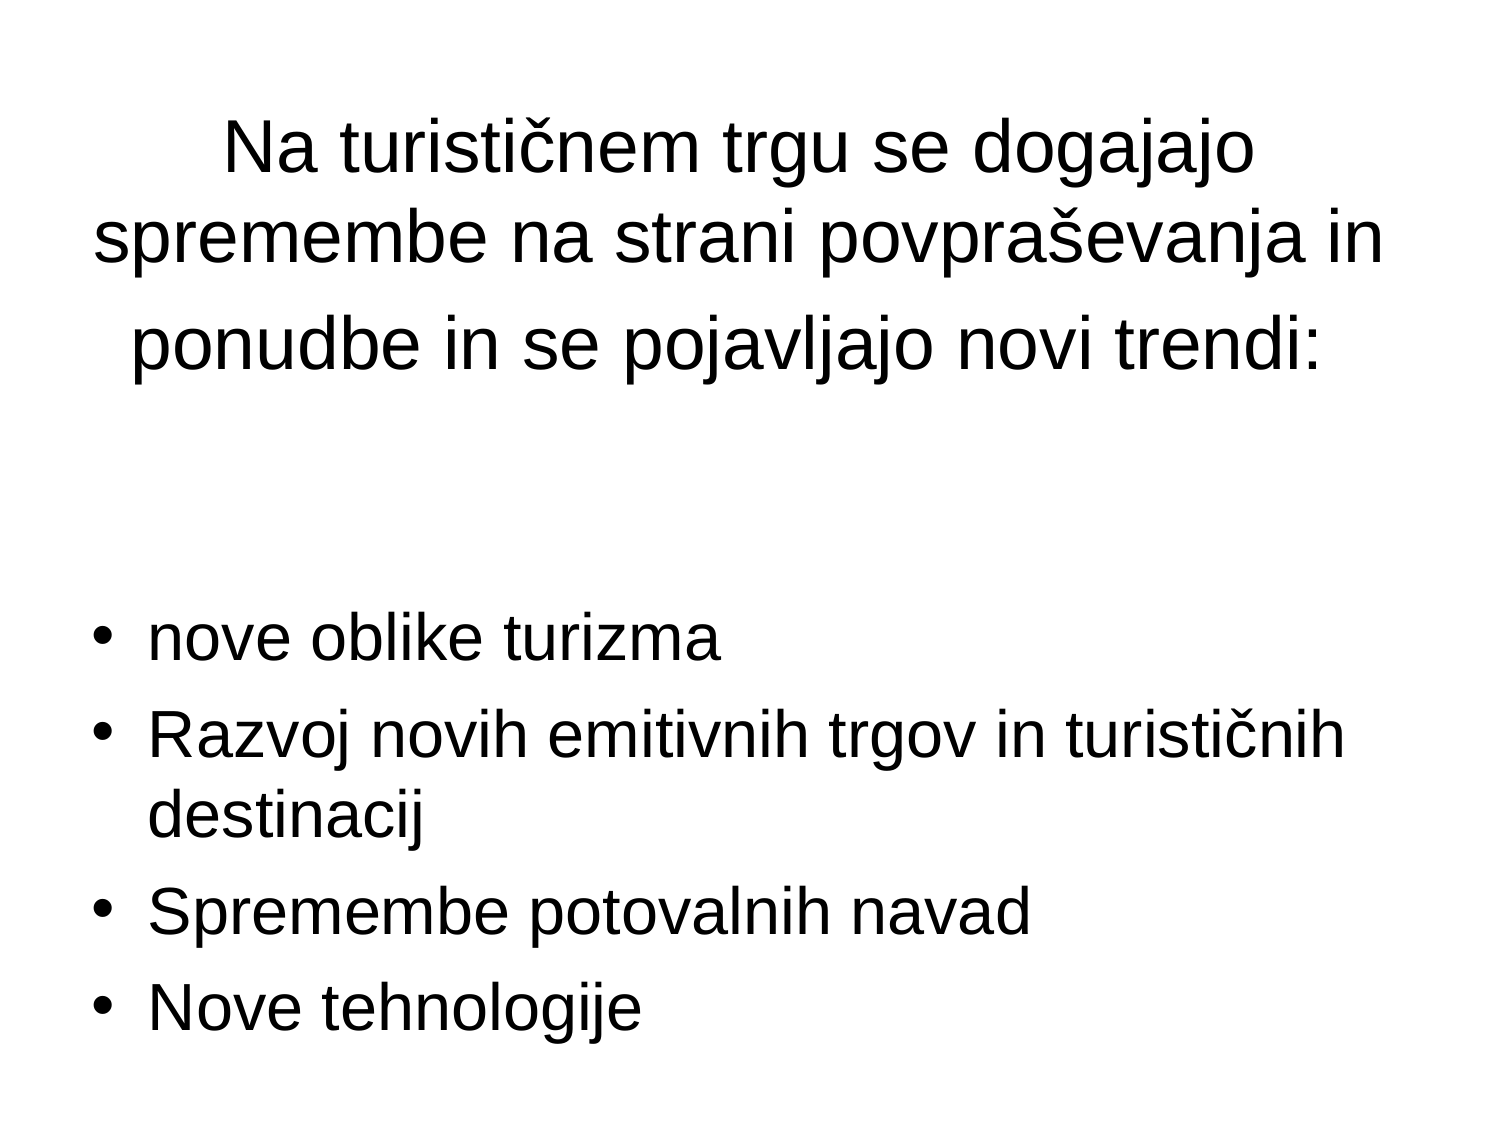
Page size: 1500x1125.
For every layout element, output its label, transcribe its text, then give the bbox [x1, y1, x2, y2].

list nove oblike turizma Razvoj novih emitivnih trgov in turističnih destinacij Spremembe potovalnih navad Nove tehnologije [76, 586, 1427, 1071]
title Na turističnem trgu se dogajajo spremembe na strani povpraševanja in ponudbe in se pojavljajo novi trendi: [64, 66, 1415, 420]
